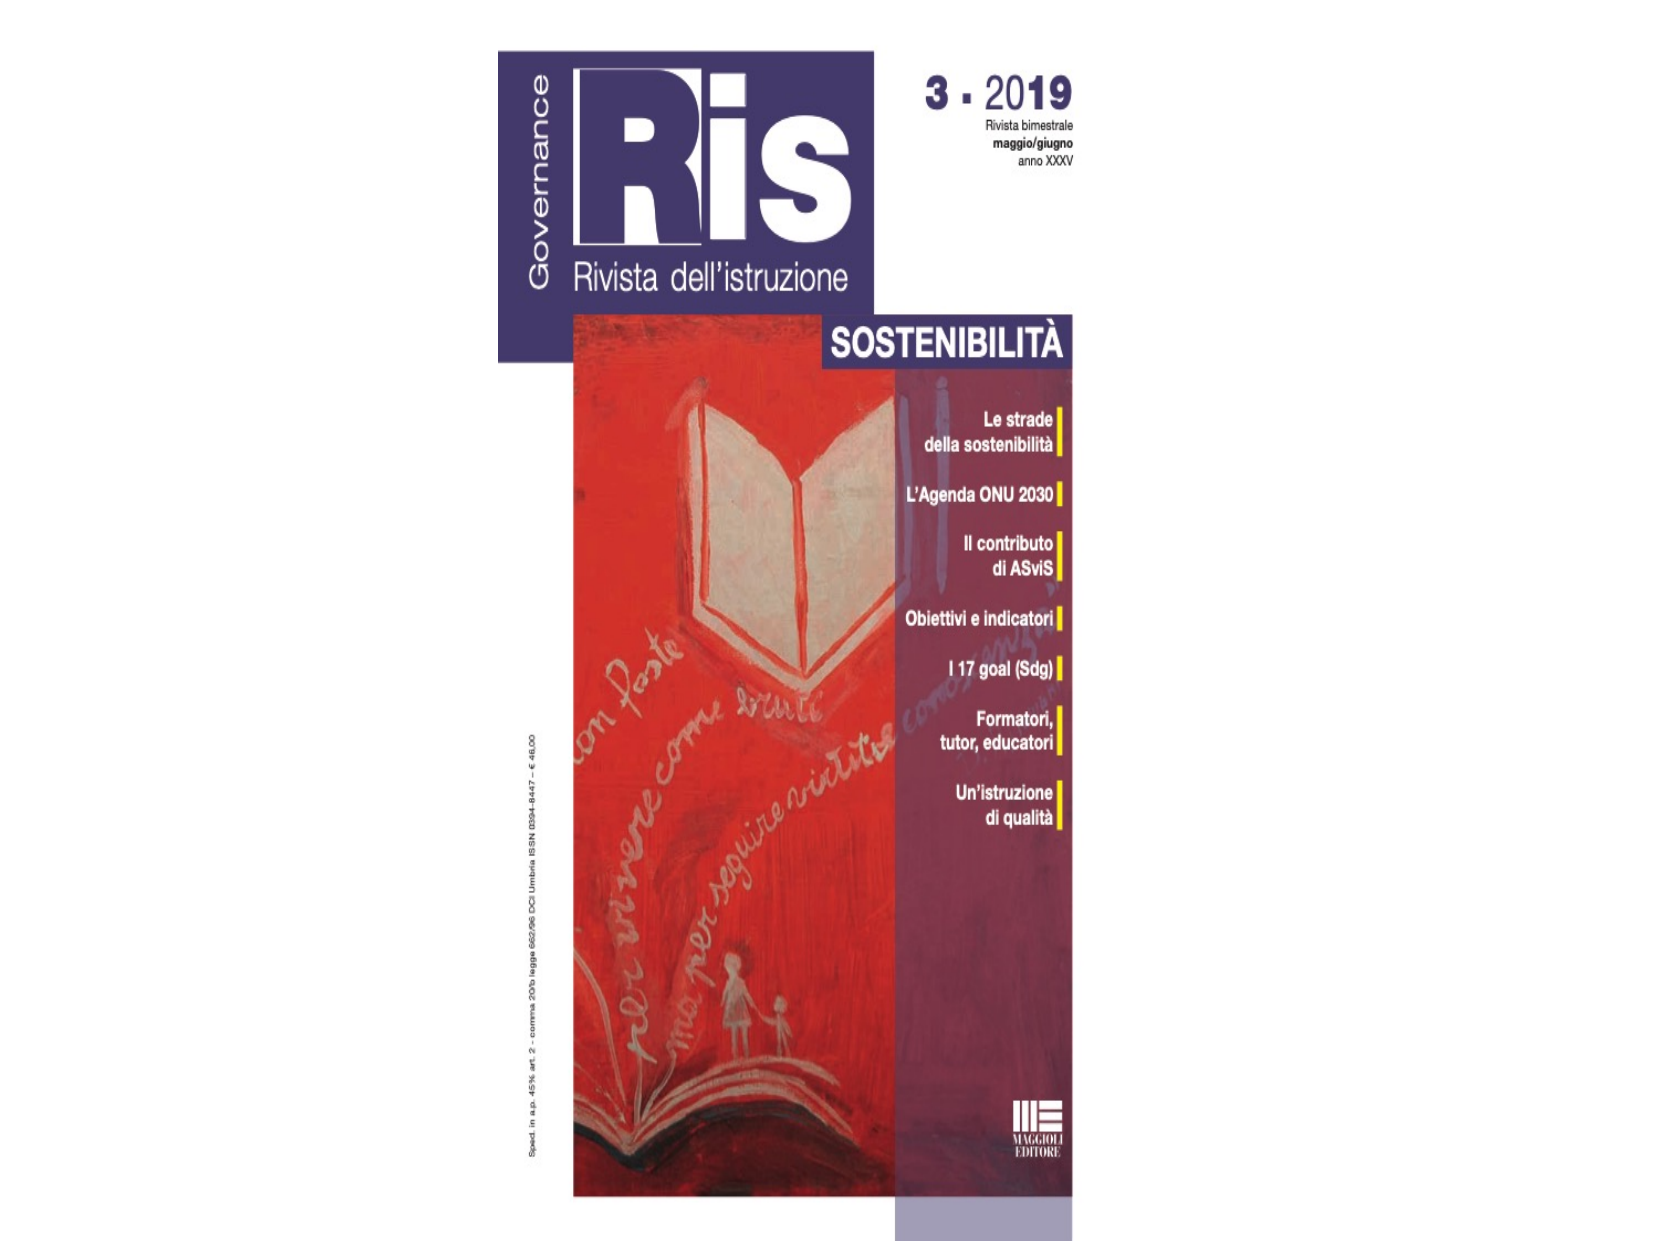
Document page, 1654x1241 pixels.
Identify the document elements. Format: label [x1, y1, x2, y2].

picture [498, 0, 1156, 1241]
